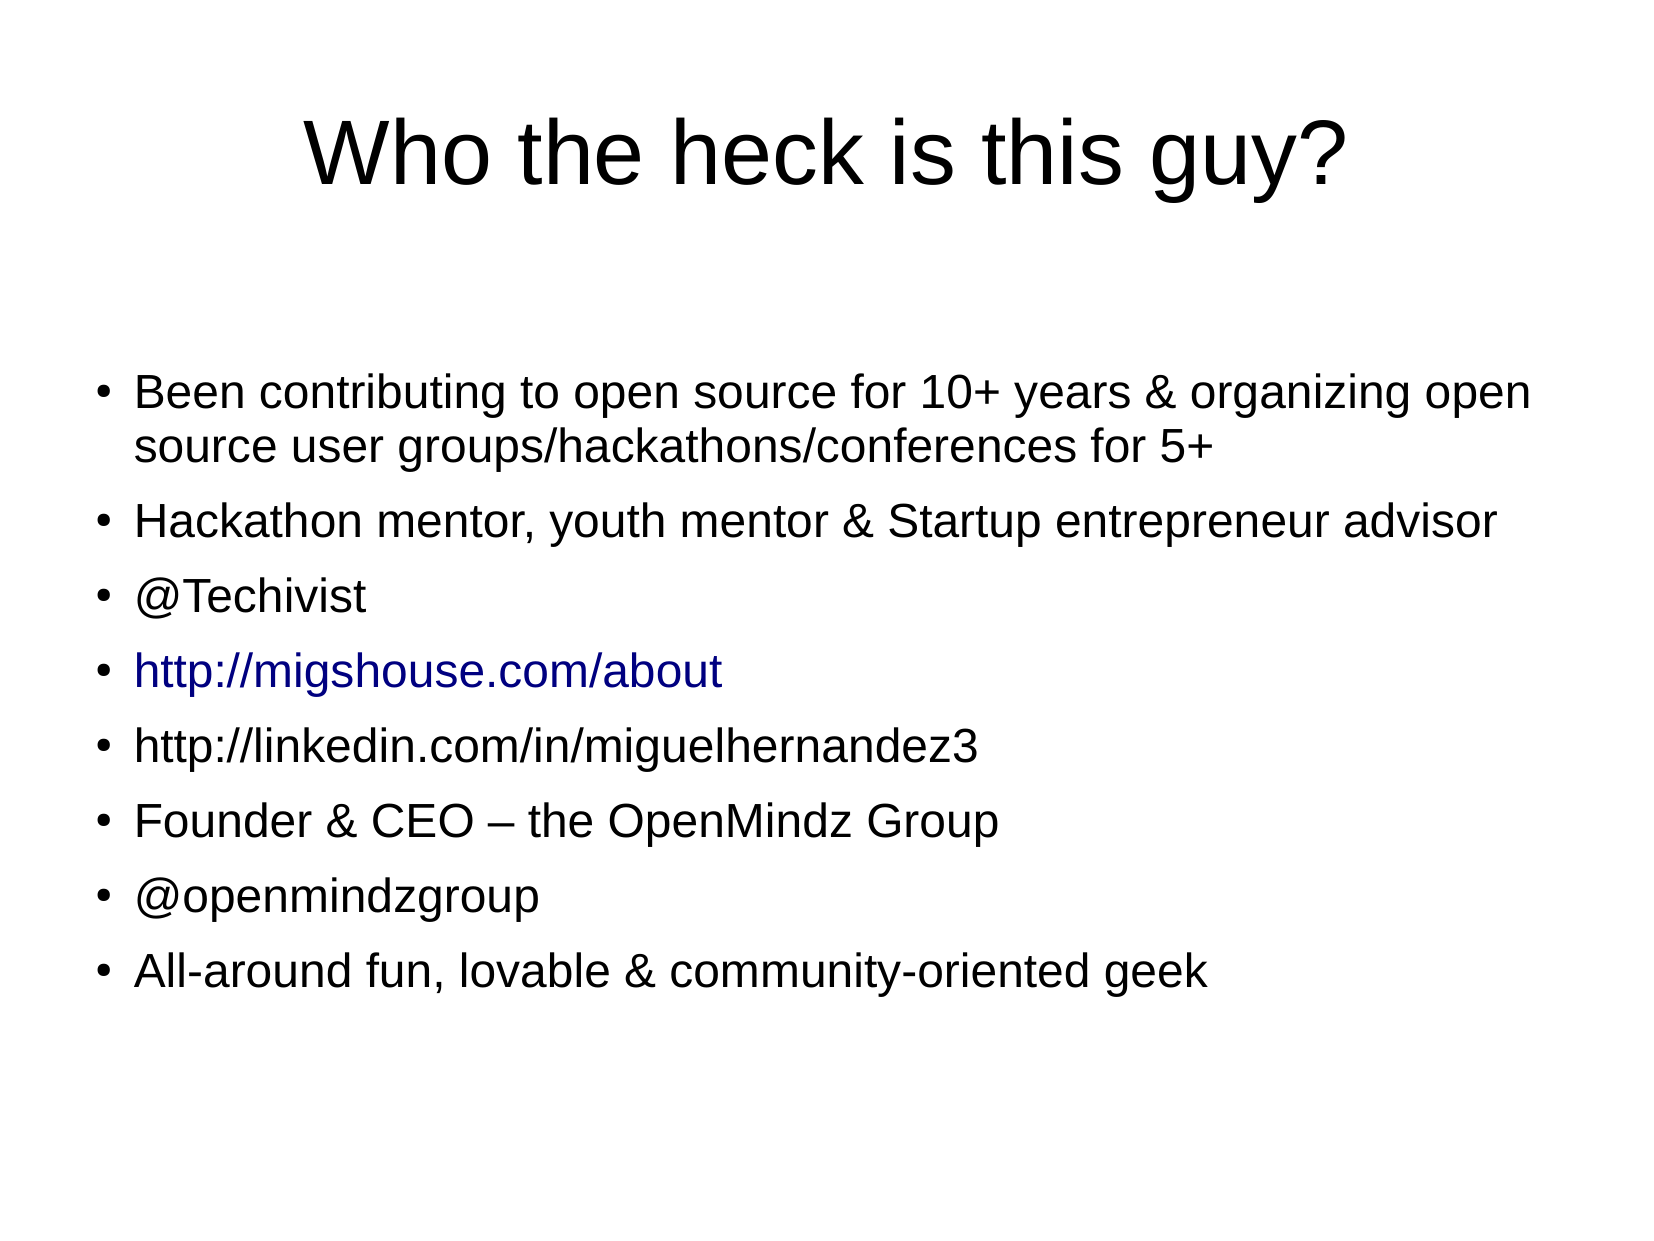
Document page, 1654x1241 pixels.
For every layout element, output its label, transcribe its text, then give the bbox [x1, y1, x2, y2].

title Who the heck is this guy? [82, 49, 1571, 257]
list Been contributing to open source for 10+ years & organizing open source user groups/hackathons/conferences for 5+ Hackathon mentor, youth mentor & Startup entrepreneur advisor @Techivist http://migshouse.com/about http://linkedin.com/in/miguelhernandez3 Founder & CEO – the OpenMindz Group @openmindzgroup All-around fun, lovable & community-oriented geek [82, 290, 1571, 1010]
